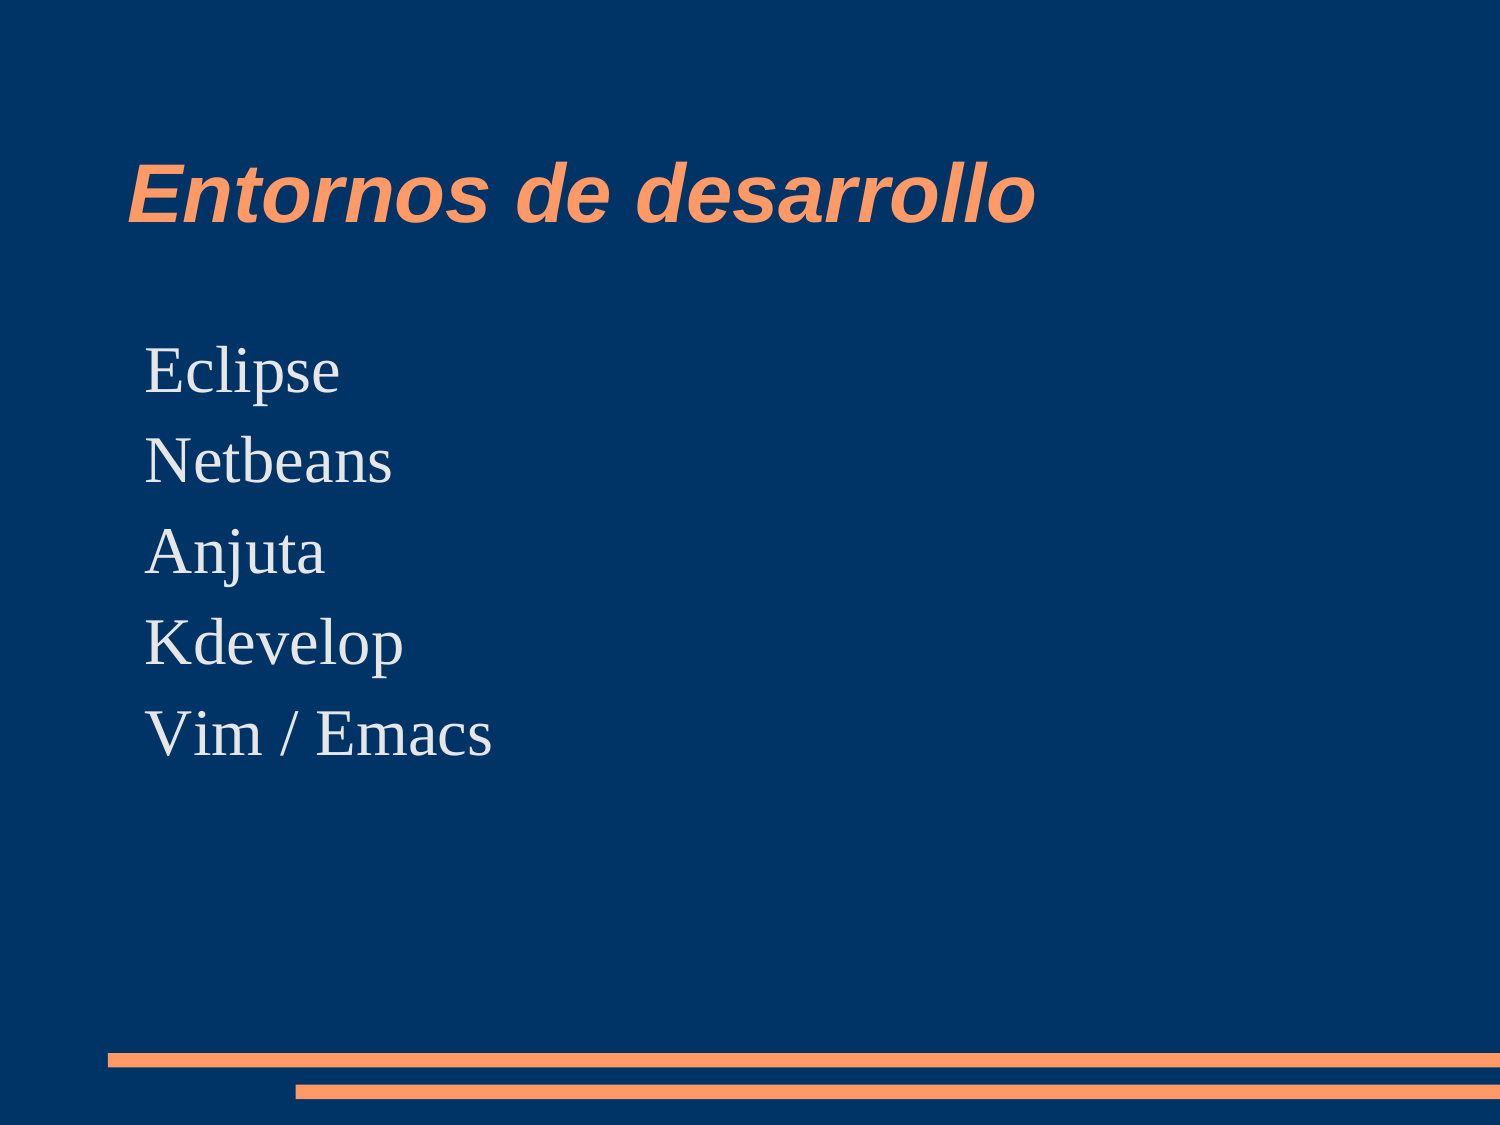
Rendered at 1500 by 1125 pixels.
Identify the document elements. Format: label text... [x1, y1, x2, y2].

list Eclipse Netbeans Anjuta Kdevelop Vim / Emacs [112, 324, 1388, 1001]
title Entornos de desarrollo [112, 99, 1388, 288]
